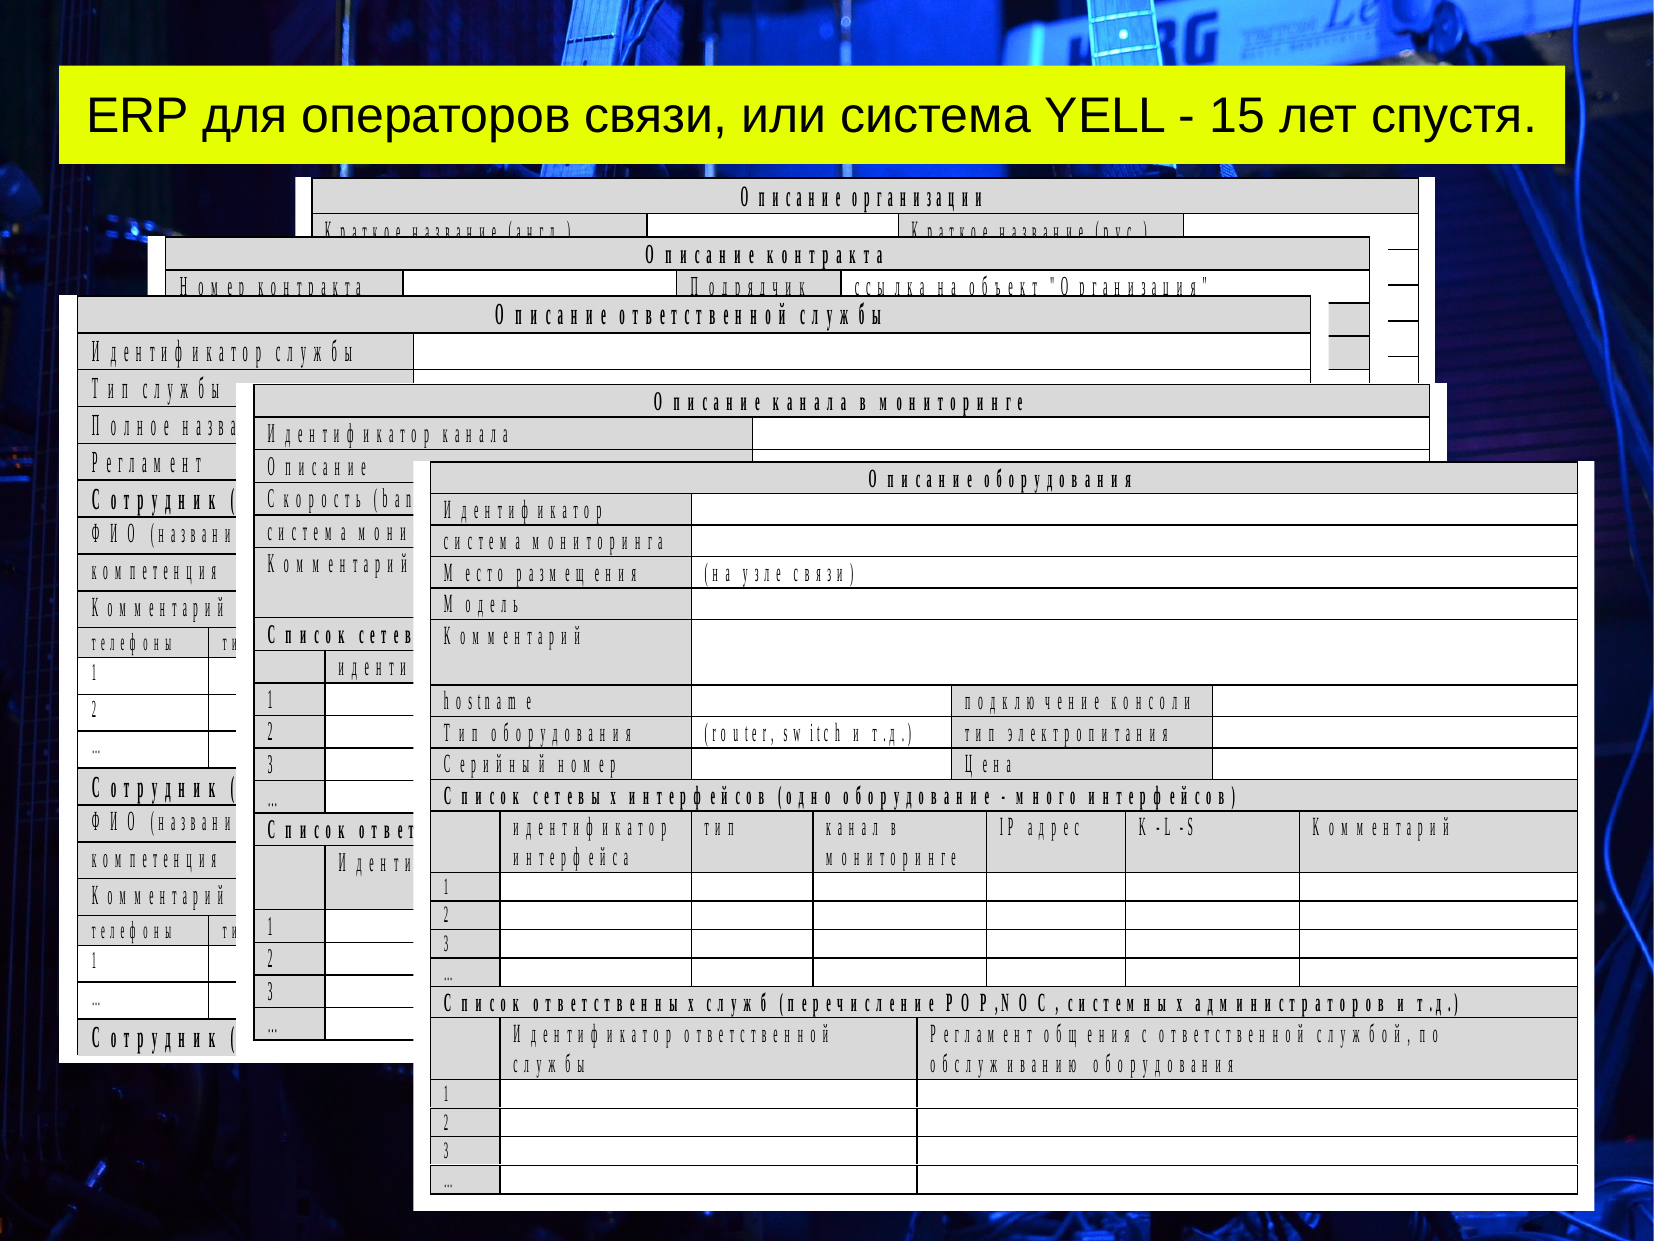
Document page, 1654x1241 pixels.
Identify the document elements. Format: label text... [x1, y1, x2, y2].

title ERP для операторов связи, или система YELL - 15 лет спустя. [59, 65, 1566, 164]
picture [0, 0, 1654, 1241]
